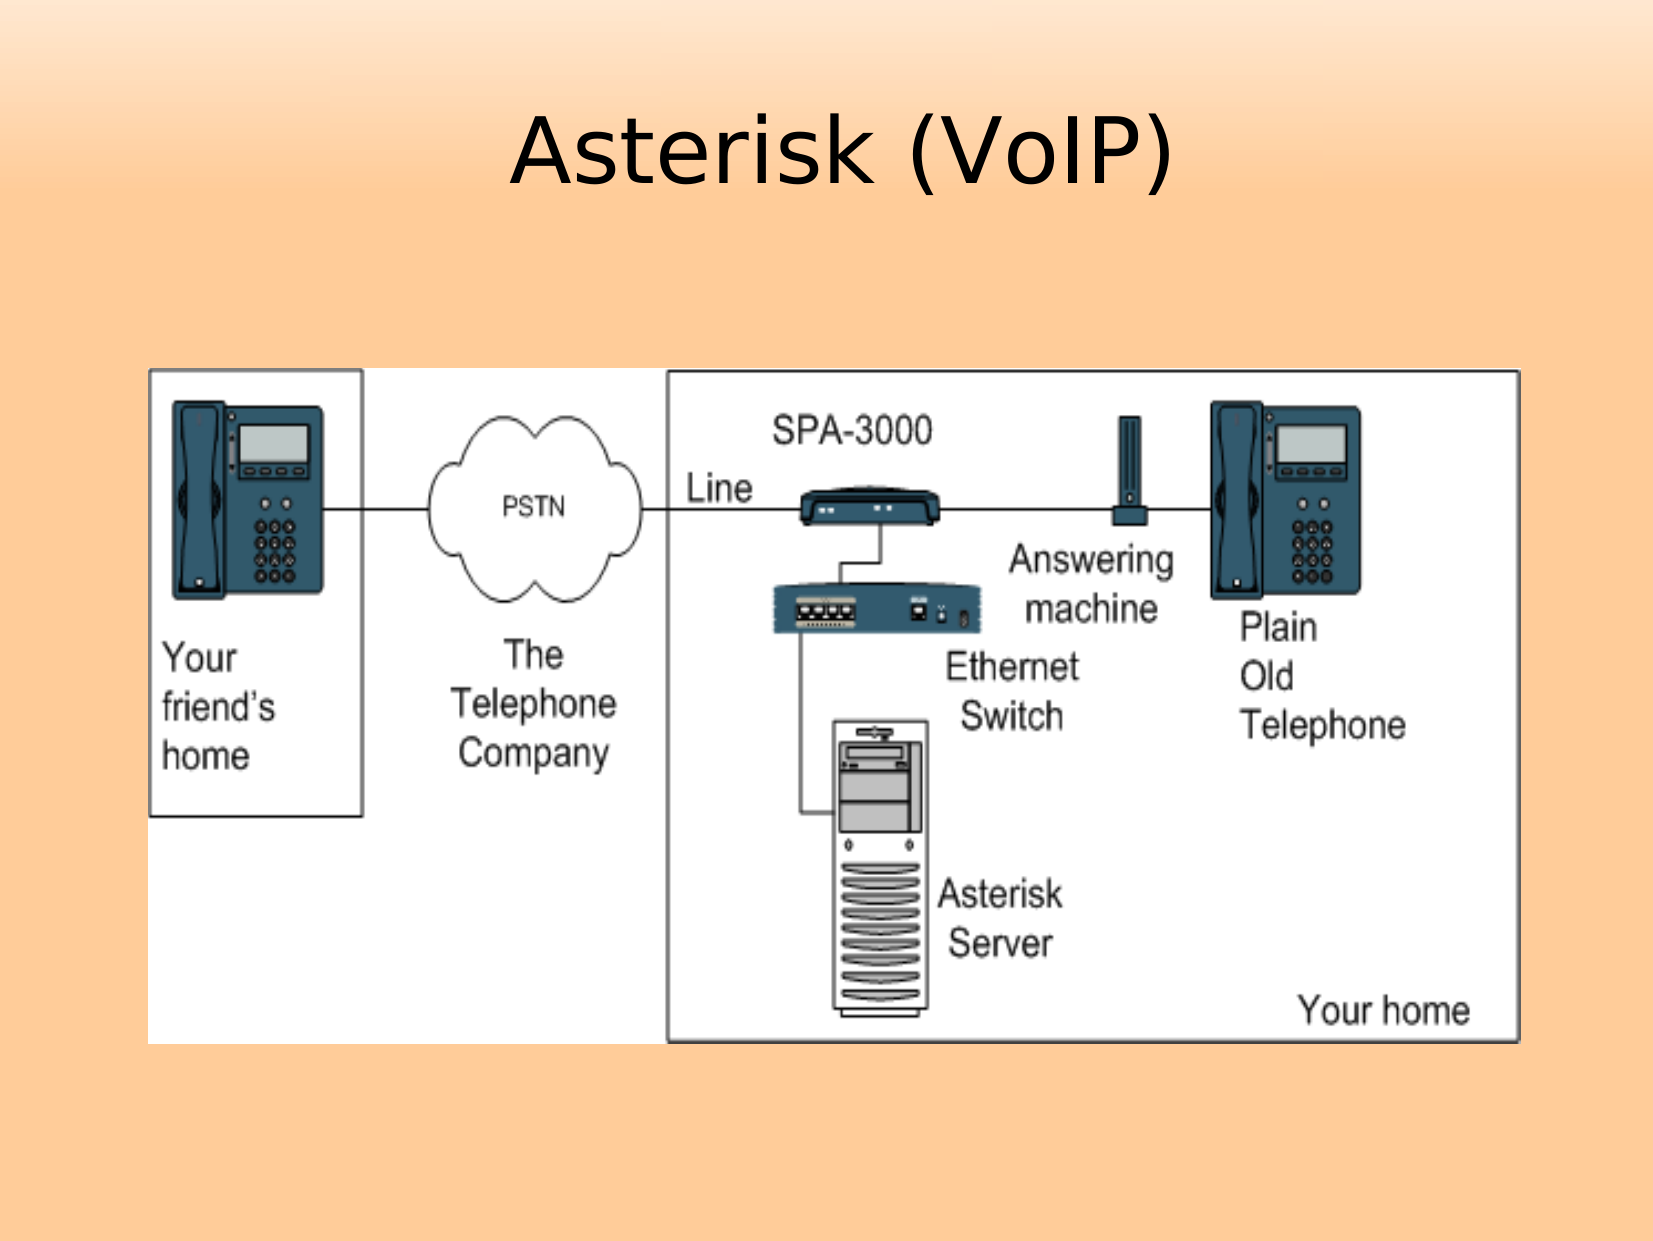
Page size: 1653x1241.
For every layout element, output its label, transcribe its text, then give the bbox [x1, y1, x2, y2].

chart [82, 290, 1571, 1110]
picture [0, 0, 1653, 188]
title Asterisk (VoIP)‏ [82, 49, 1571, 257]
